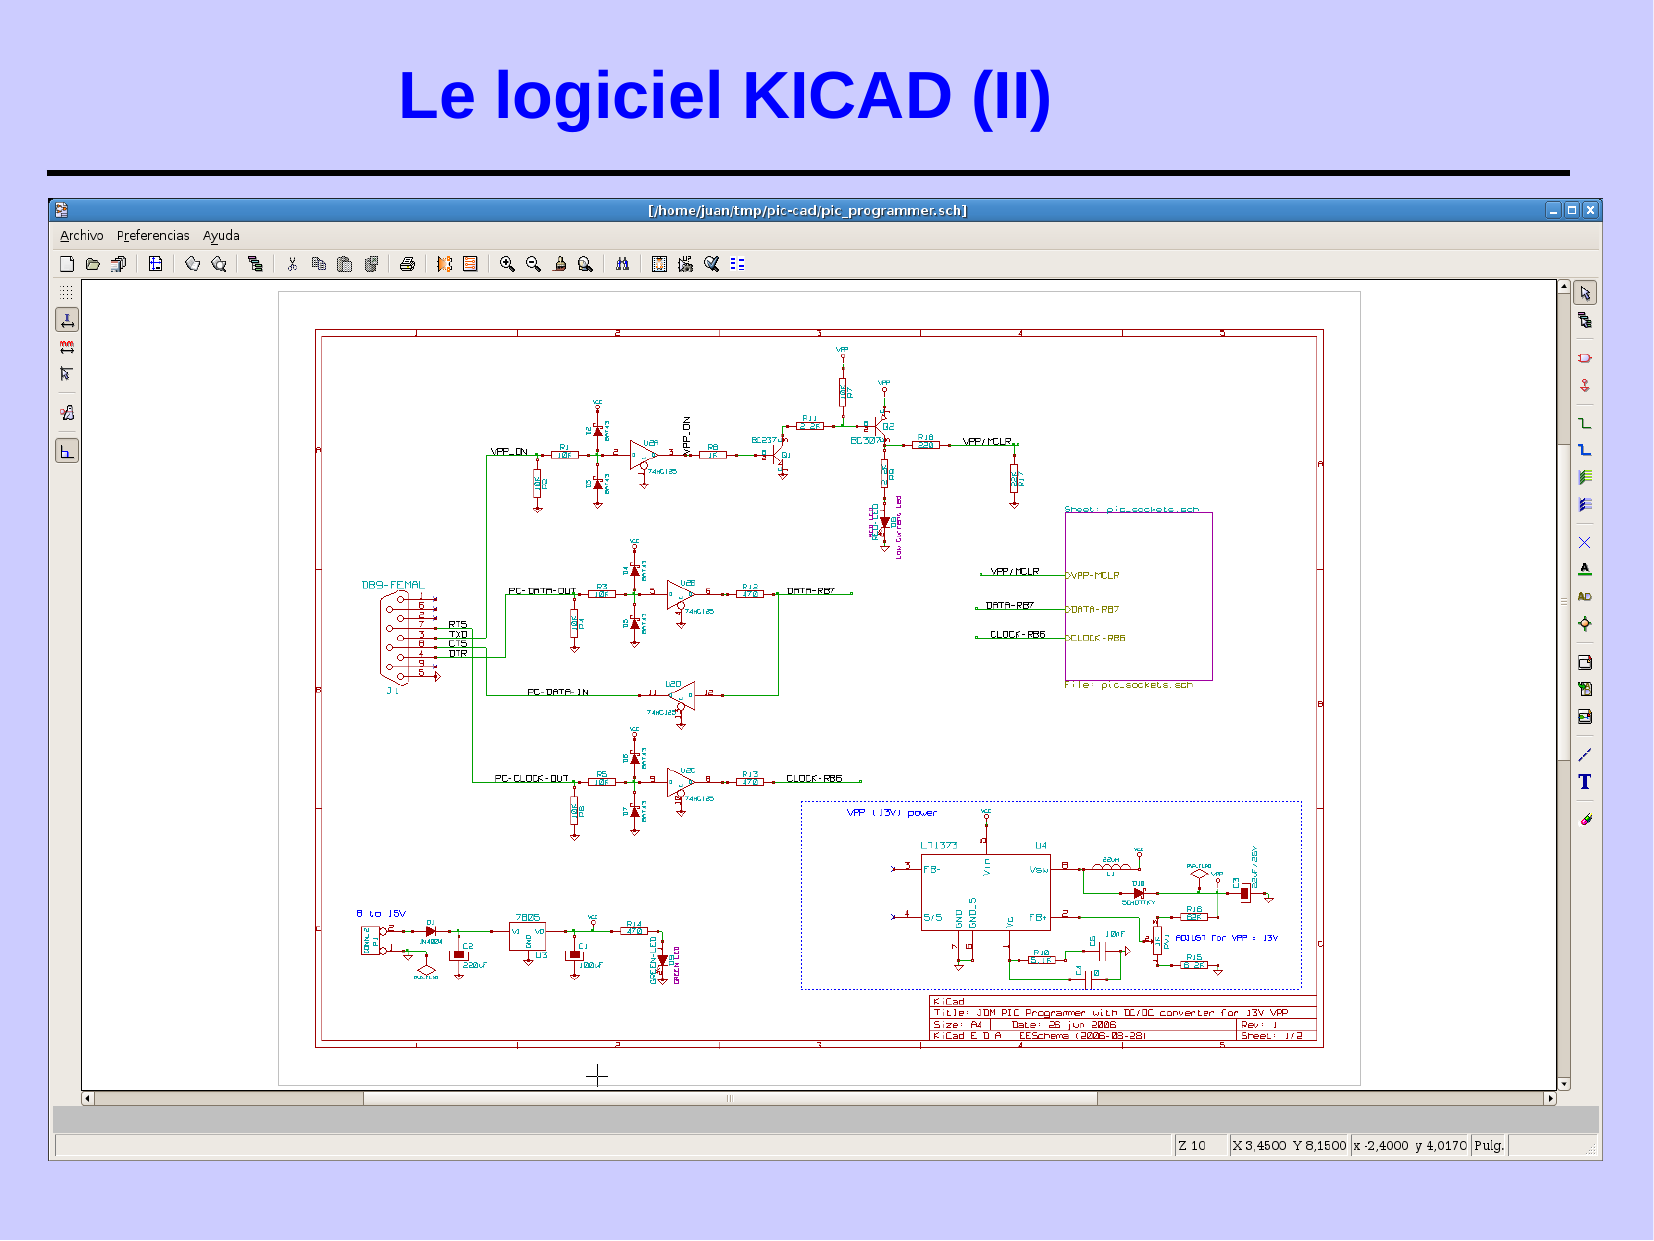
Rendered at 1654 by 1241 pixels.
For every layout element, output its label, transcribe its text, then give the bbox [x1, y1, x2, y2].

picture [48, 198, 1603, 1161]
title Le logiciel KICAD (II) [88, 0, 1364, 170]
